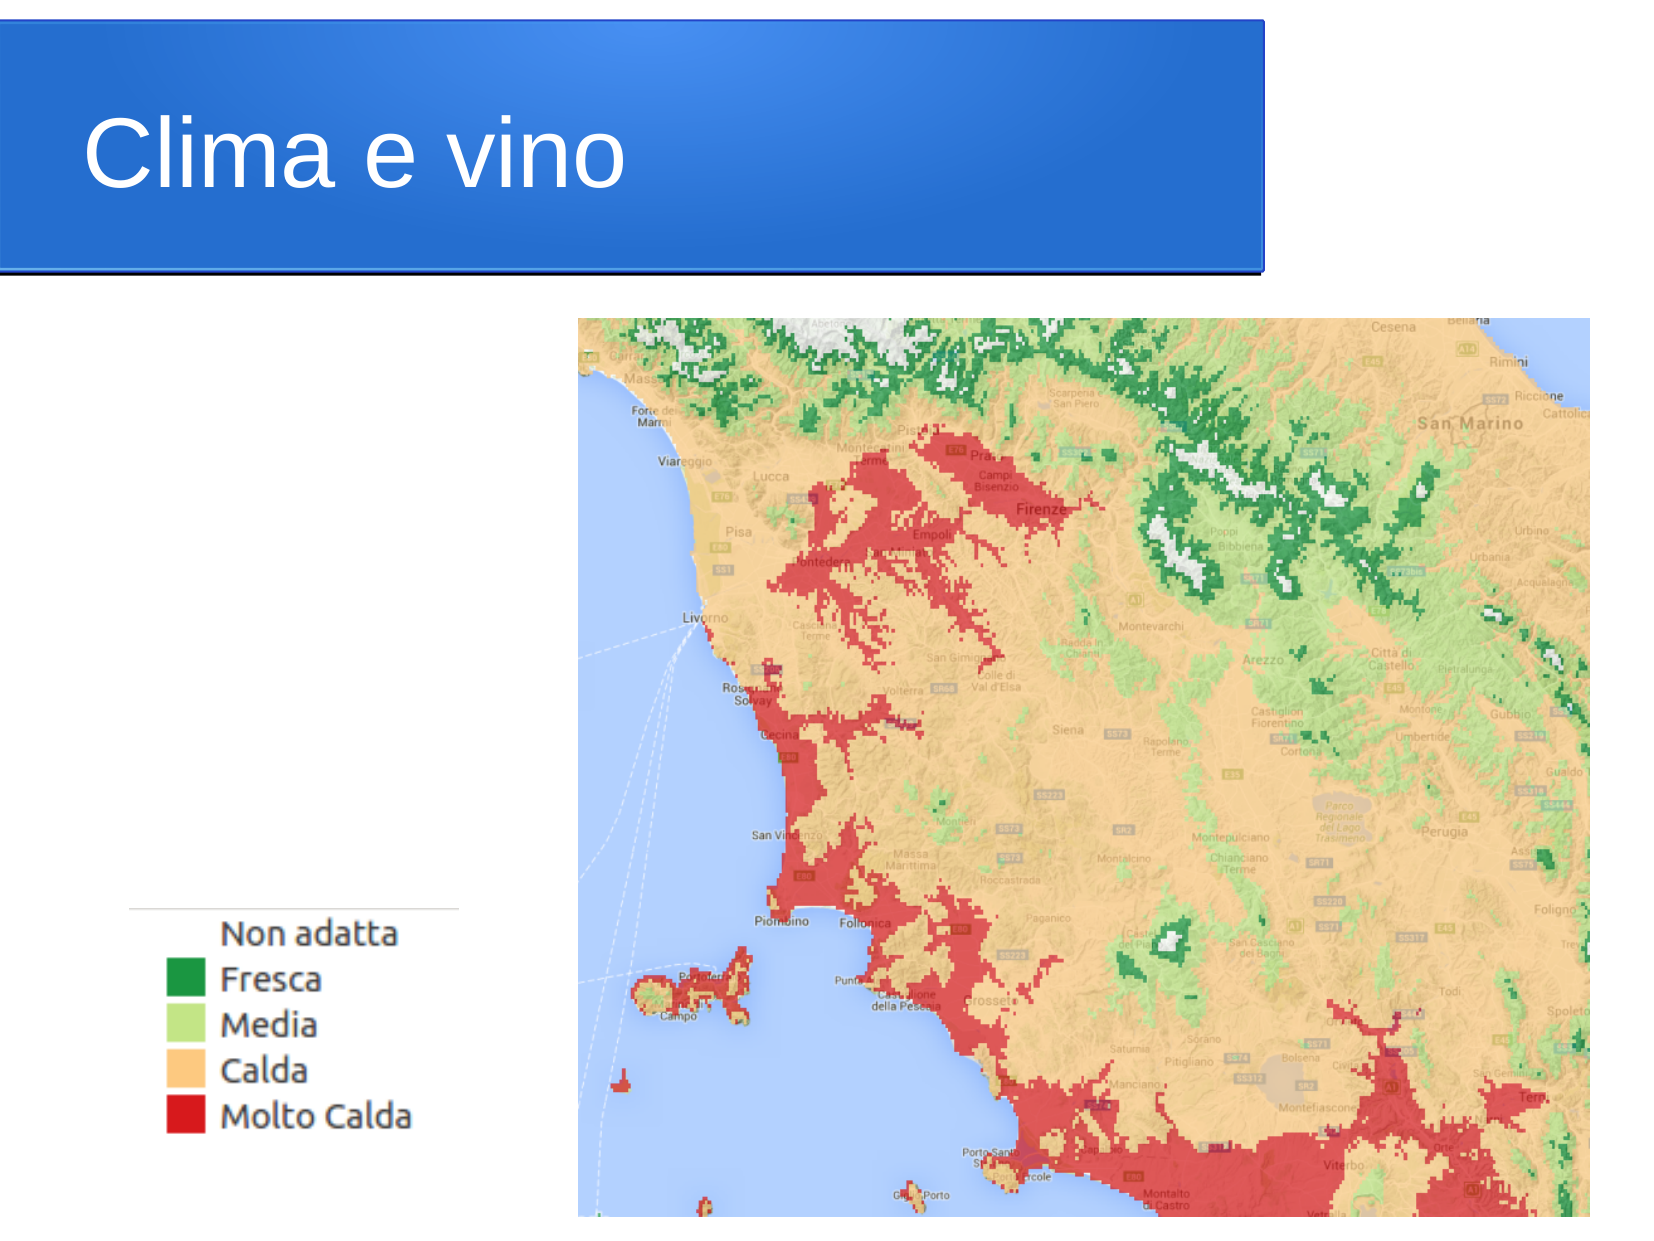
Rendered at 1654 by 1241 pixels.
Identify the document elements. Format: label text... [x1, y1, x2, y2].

picture [129, 908, 459, 1146]
title Clima e vino [82, 49, 1250, 257]
picture [578, 318, 1590, 1217]
